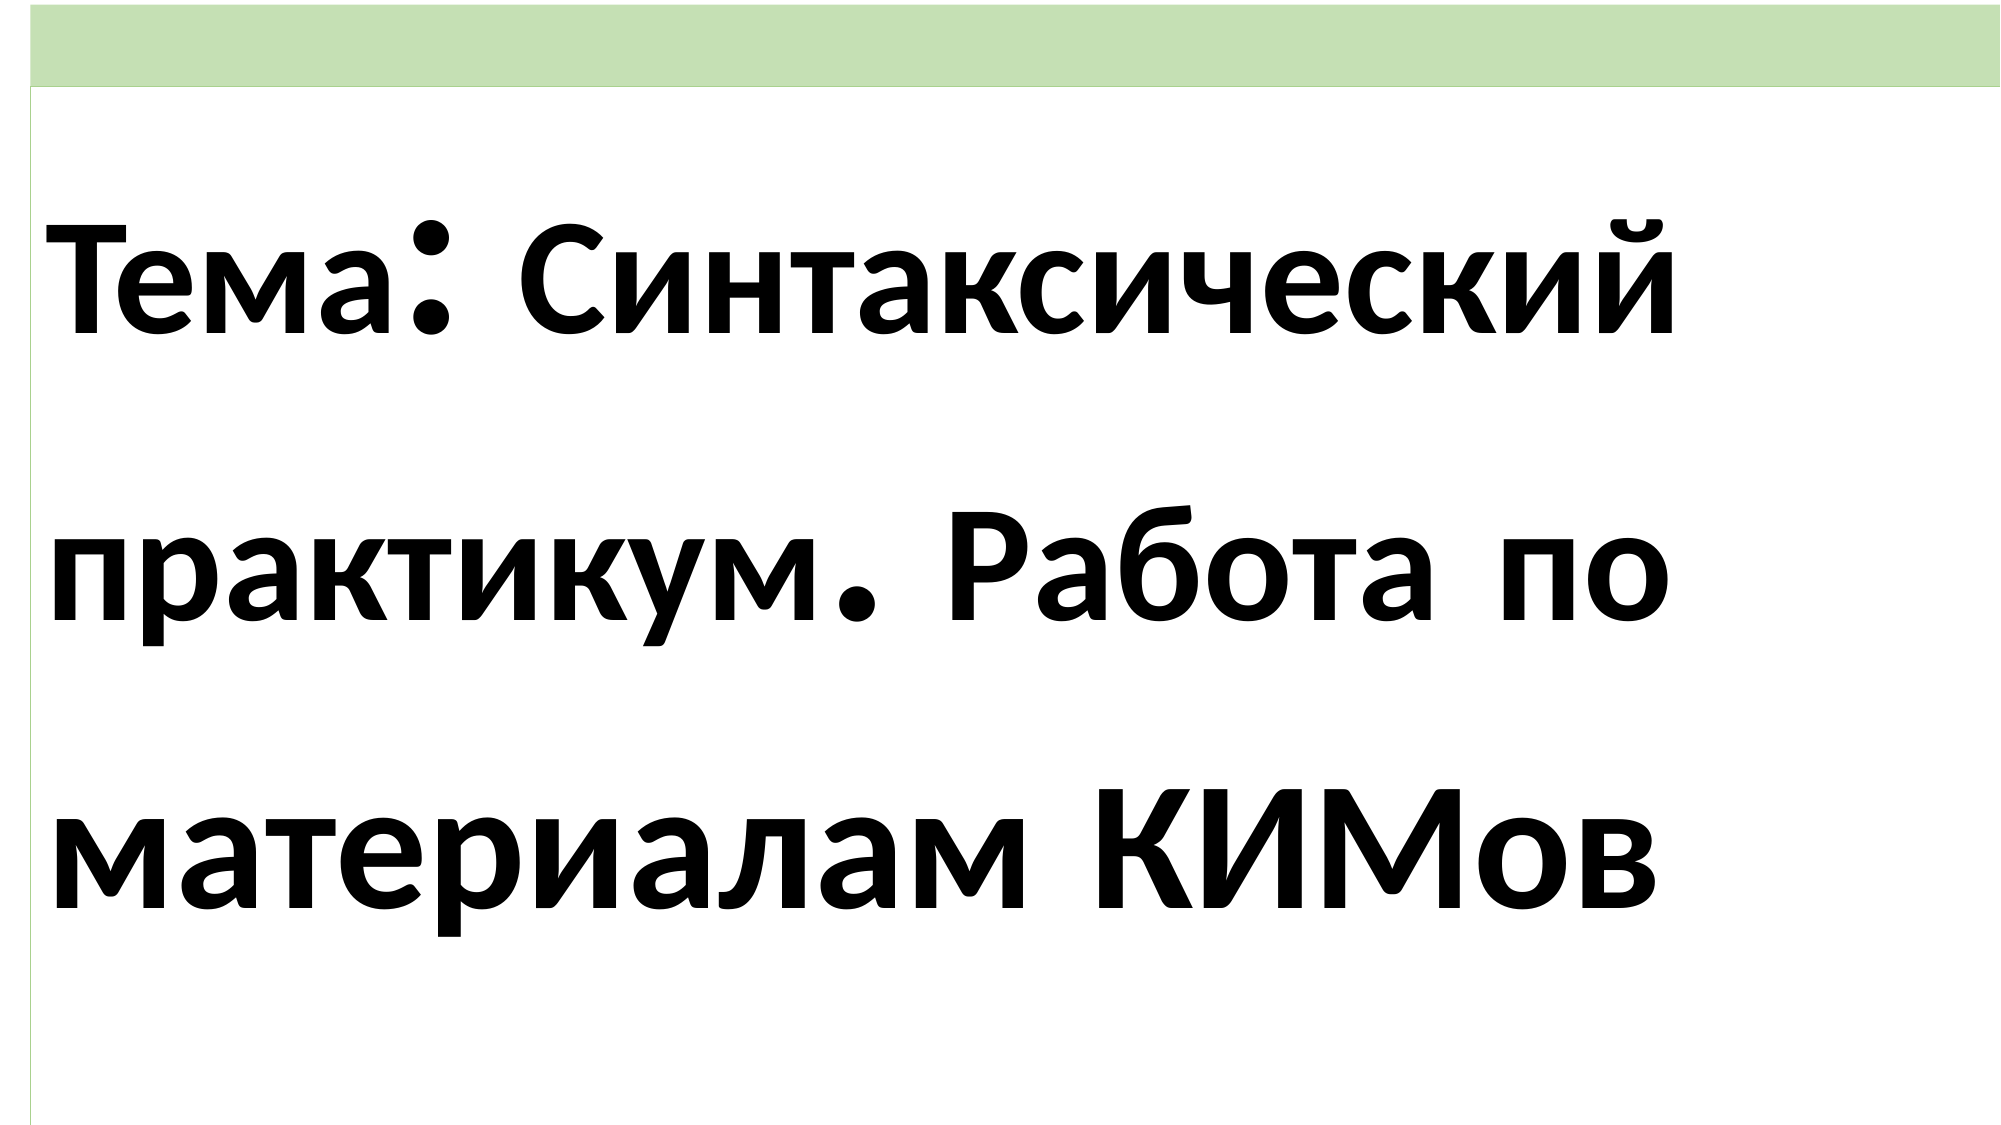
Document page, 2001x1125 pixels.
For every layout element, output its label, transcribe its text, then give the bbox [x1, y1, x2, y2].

text_box [30, 4, 2000, 86]
text_box Тема: Синтаксический практикум. Работа по материалам КИМов [30, 86, 2000, 1125]
